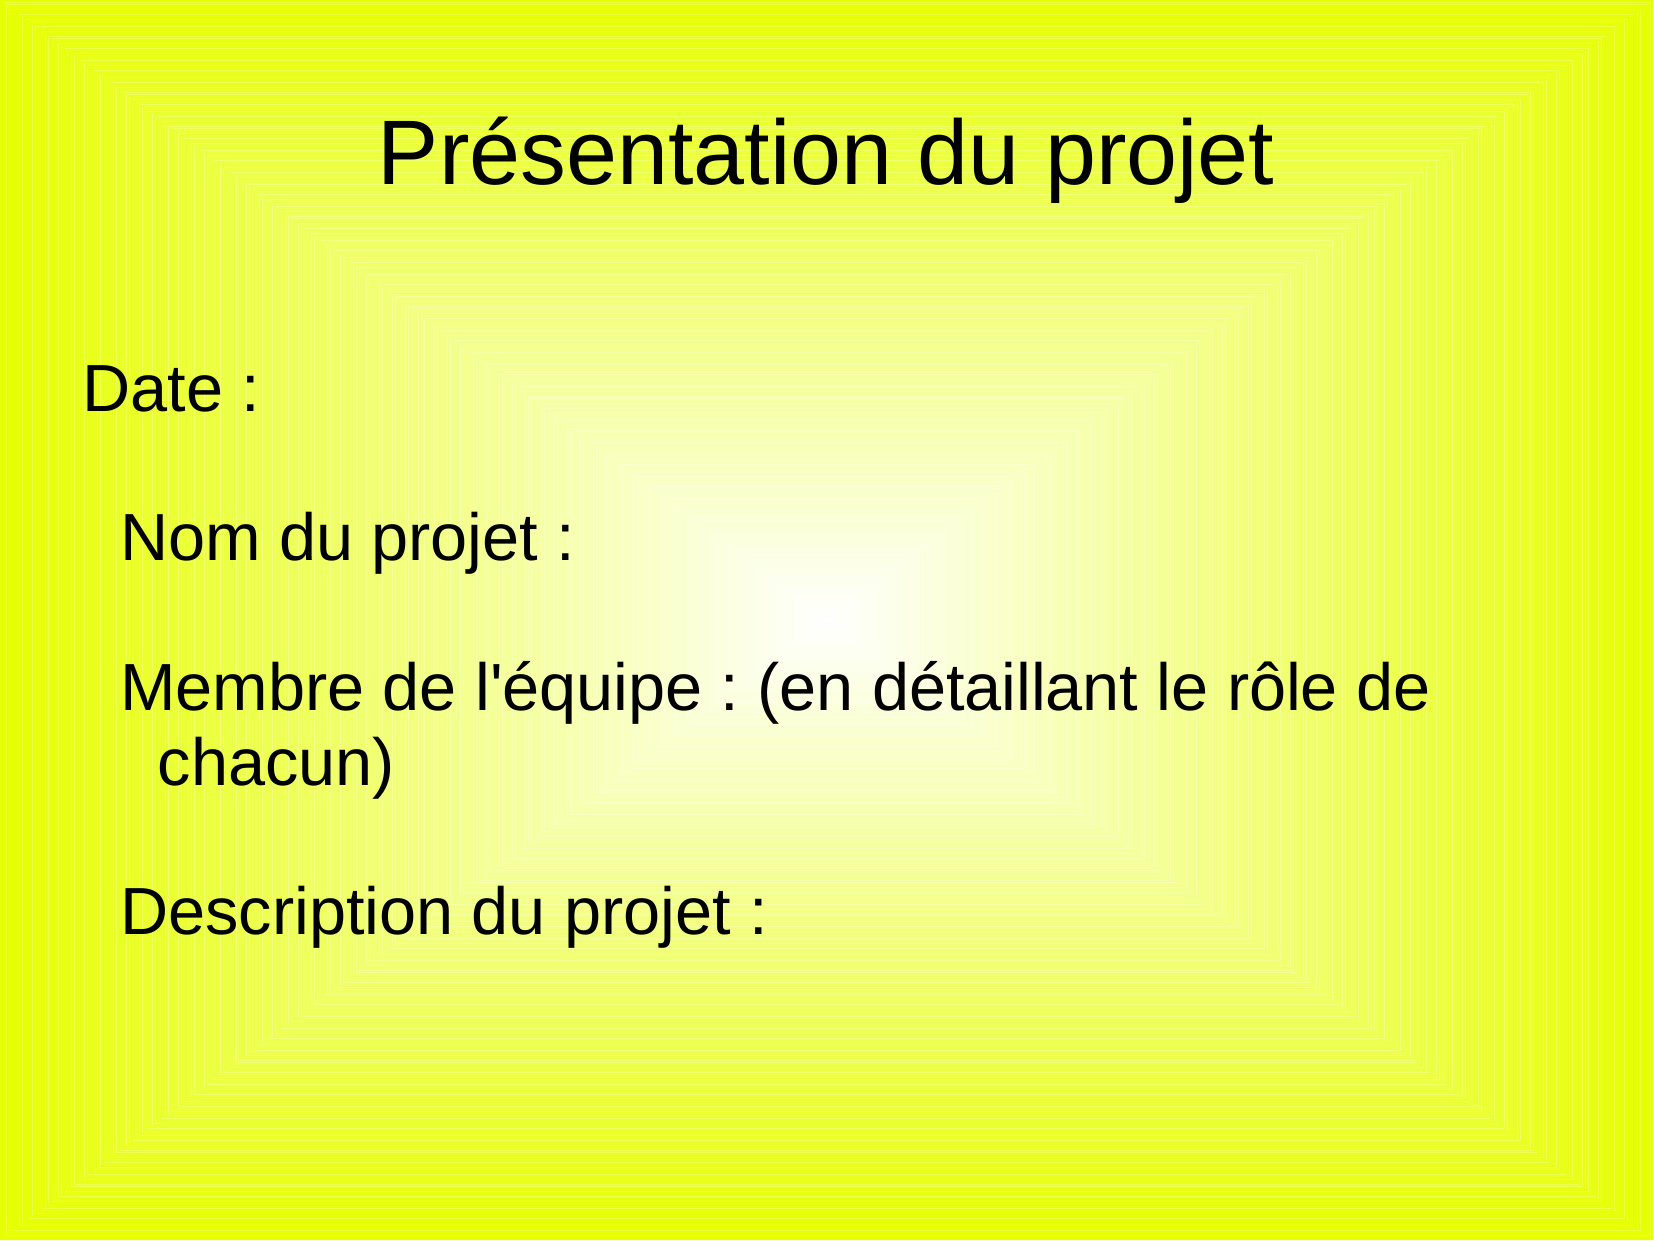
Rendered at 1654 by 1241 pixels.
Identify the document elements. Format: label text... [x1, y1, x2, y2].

subtitle Date : Nom du projet : Membre de l'équipe : (en détaillant le rôle de chacun) Description du projet : [82, 290, 1538, 1010]
title Présentation du projet [82, 49, 1571, 257]
